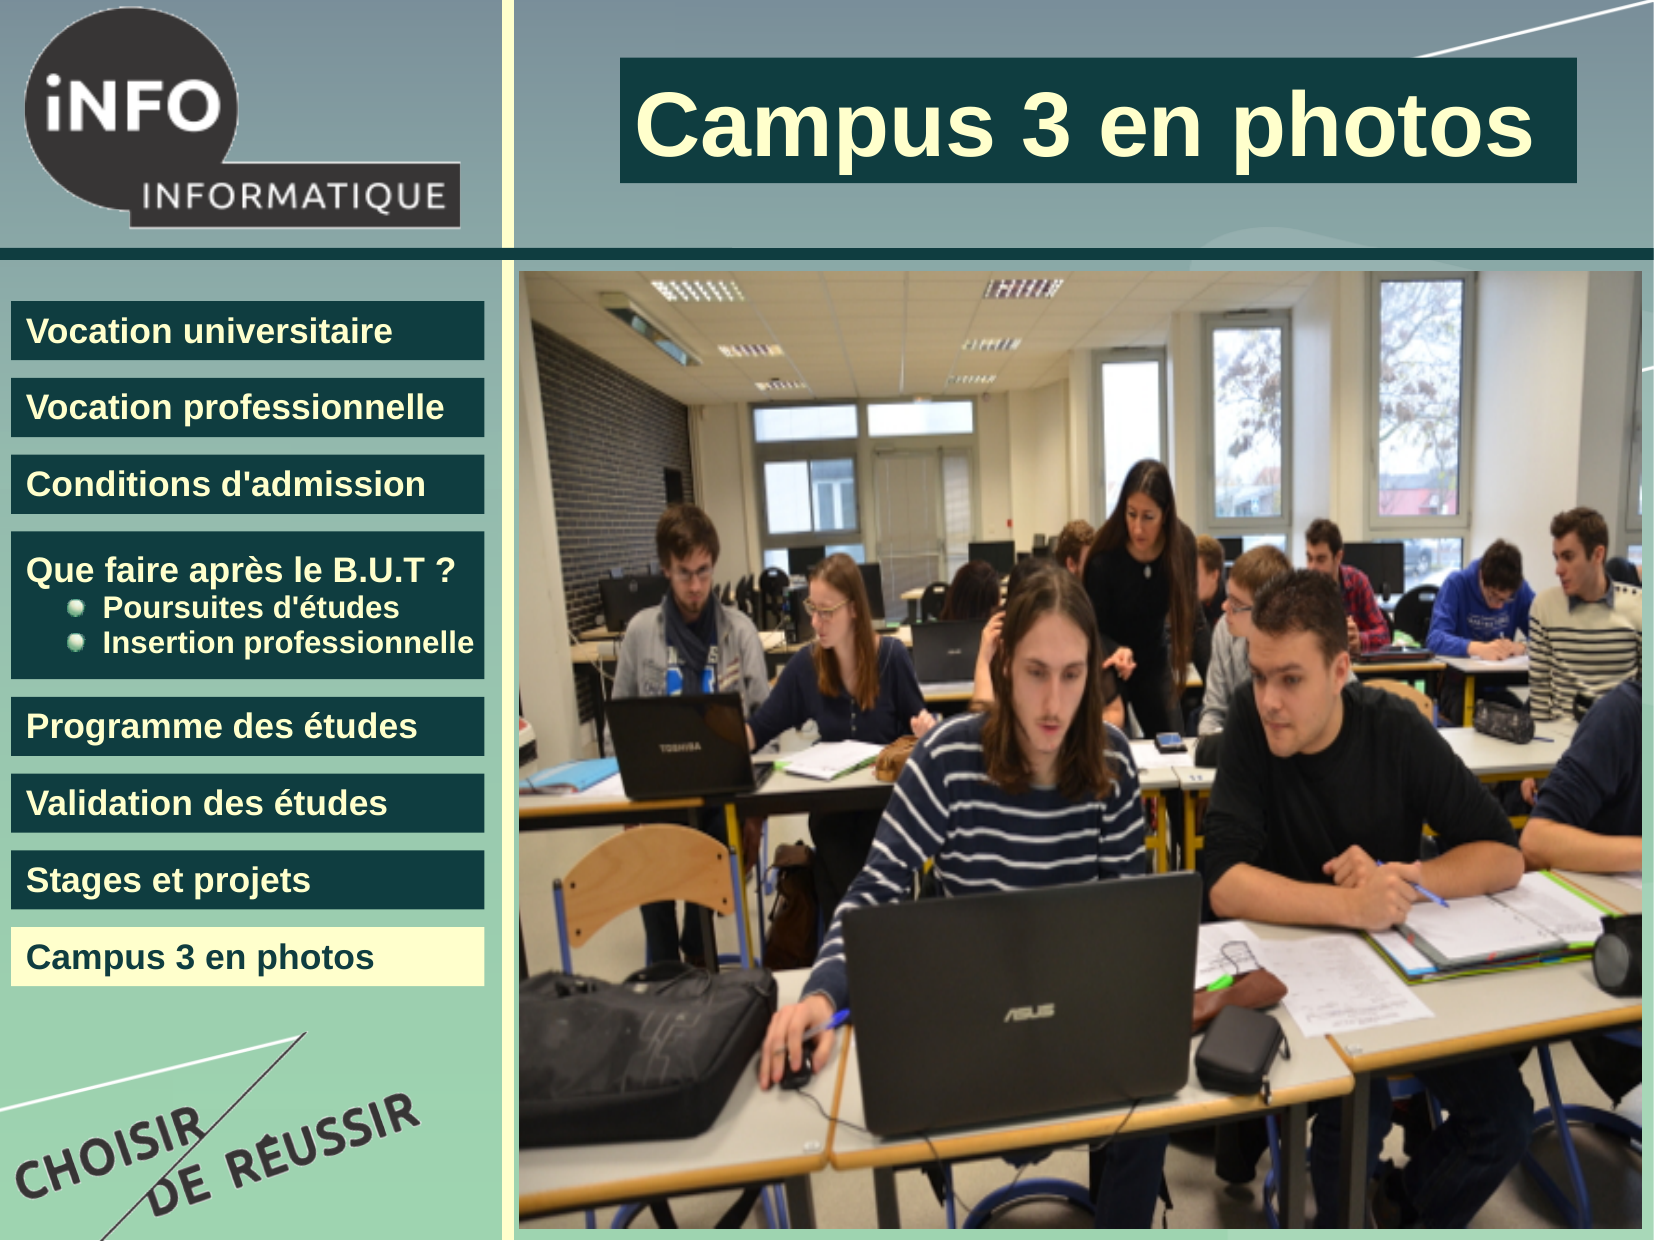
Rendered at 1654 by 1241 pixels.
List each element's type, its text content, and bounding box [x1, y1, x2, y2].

text_box Vocation professionnelle [11, 377, 485, 438]
text_box Validation des études [11, 773, 485, 833]
text_box Vocation universitaire [11, 301, 485, 361]
picture [0, 0, 502, 247]
picture [0, 260, 502, 1241]
picture [514, 0, 1654, 248]
text_box Conditions d'admission [11, 454, 485, 514]
text_box Programme des études [11, 696, 485, 756]
text_box Campus 3 en photos [11, 927, 485, 987]
text_box Stages et projets [11, 850, 485, 910]
text_box Que faire après le B.U.T ? Poursuites d'études Insertion professionnelle [11, 531, 485, 680]
text_box Campus 3 en photos [620, 57, 1577, 184]
picture [514, 260, 1654, 1240]
